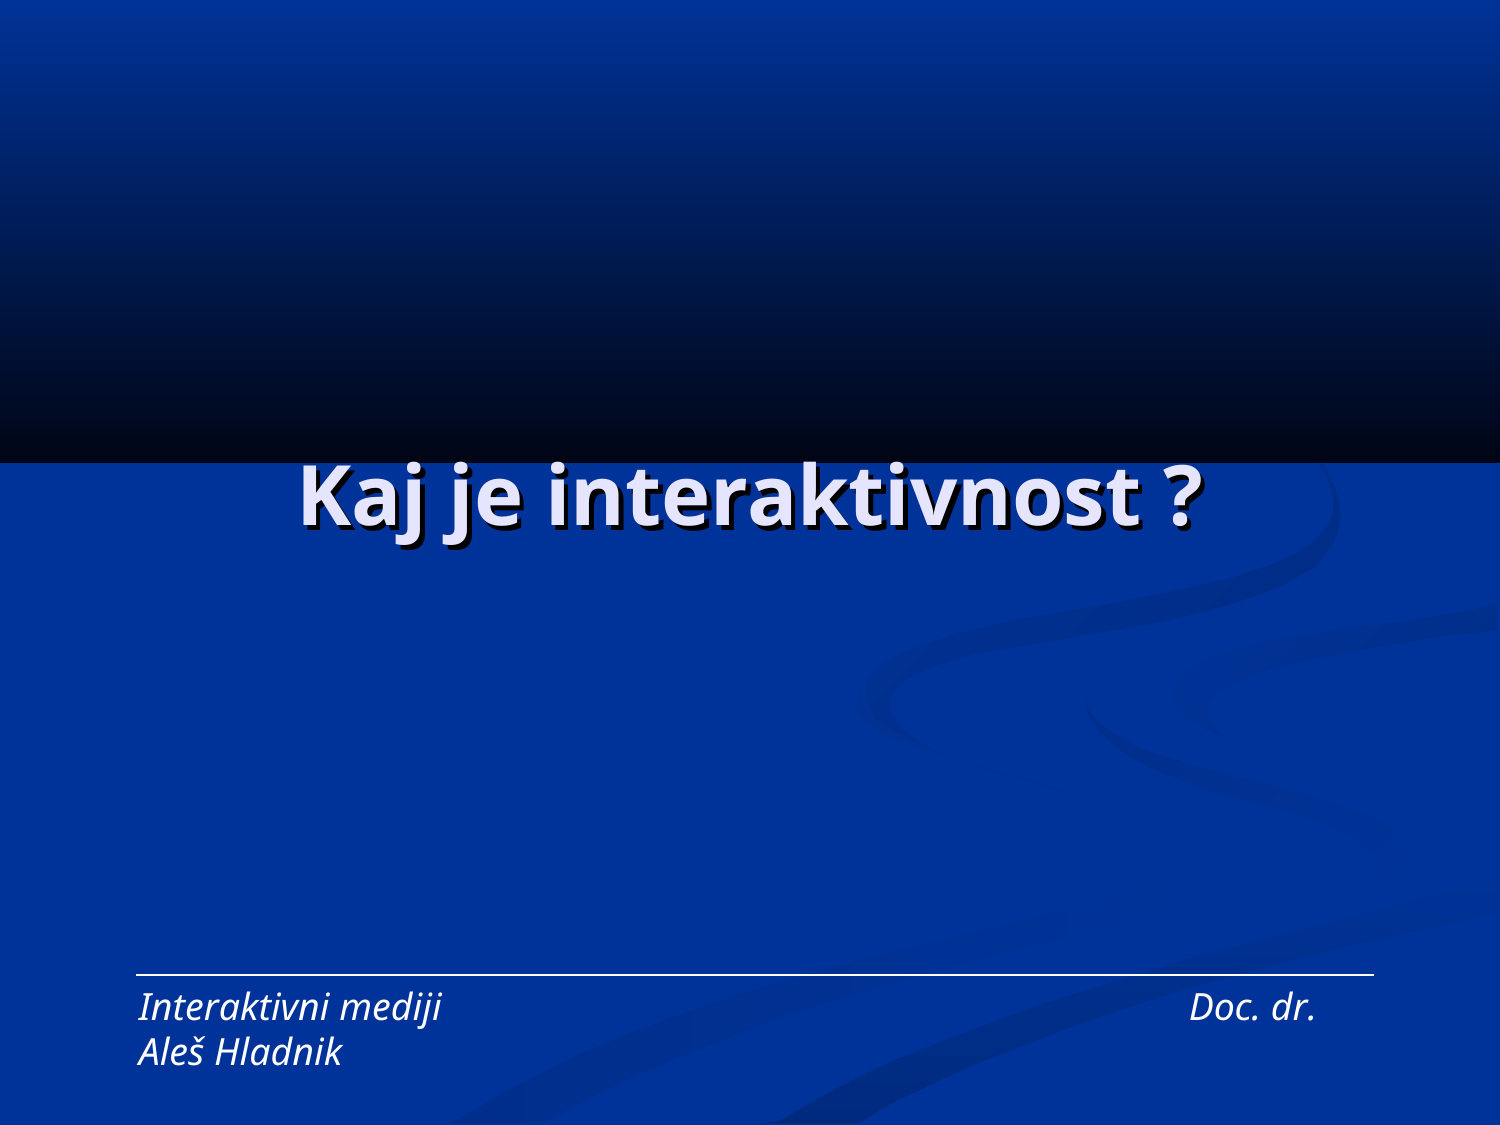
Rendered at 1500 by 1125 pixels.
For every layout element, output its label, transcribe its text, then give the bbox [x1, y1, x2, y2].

title Kaj je interaktivnost ? [183, 227, 1317, 658]
text_box Interaktivni mediji Doc. dr. Aleš Hladnik [123, 974, 1407, 1075]
